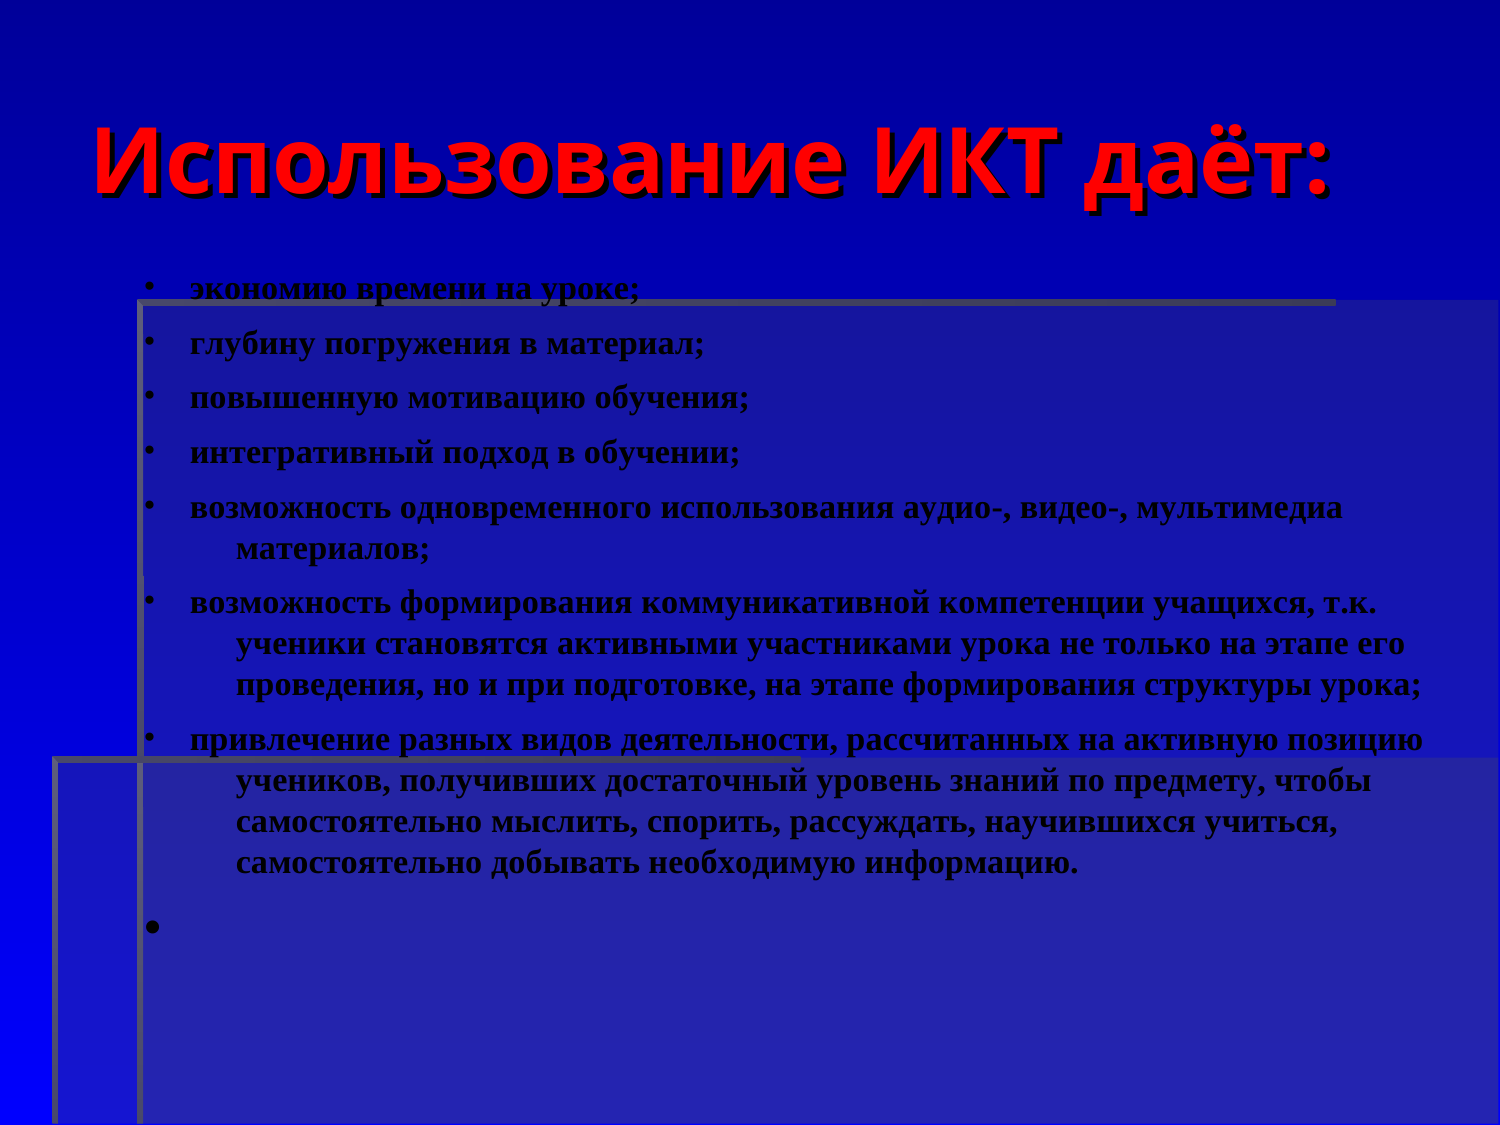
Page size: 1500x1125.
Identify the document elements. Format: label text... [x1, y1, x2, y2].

title Использование ИКТ даёт: [75, 0, 1449, 330]
list экономию времени на уроке; глубину погружения в материал; повышенную мотивацию обучения; интегративный подход в обучении; возможность одновременного использования аудио-, видео-, мультимедиа материалов; возможность формирования коммуникативной компетенции учащихся, т.к. ученики становятся активными участниками урока не только на этапе его проведения, но и при подготовке, на этапе формирования структуры урока; привлечение разных видов деятельности, рассчитанных на активную позицию учеников, получивших достаточный уровень знаний по предмету, чтобы самостоятельно мыслить, спорить, рассуждать, научившихся учиться, самостоятельно добывать необходимую информацию. [128, 257, 1441, 953]
